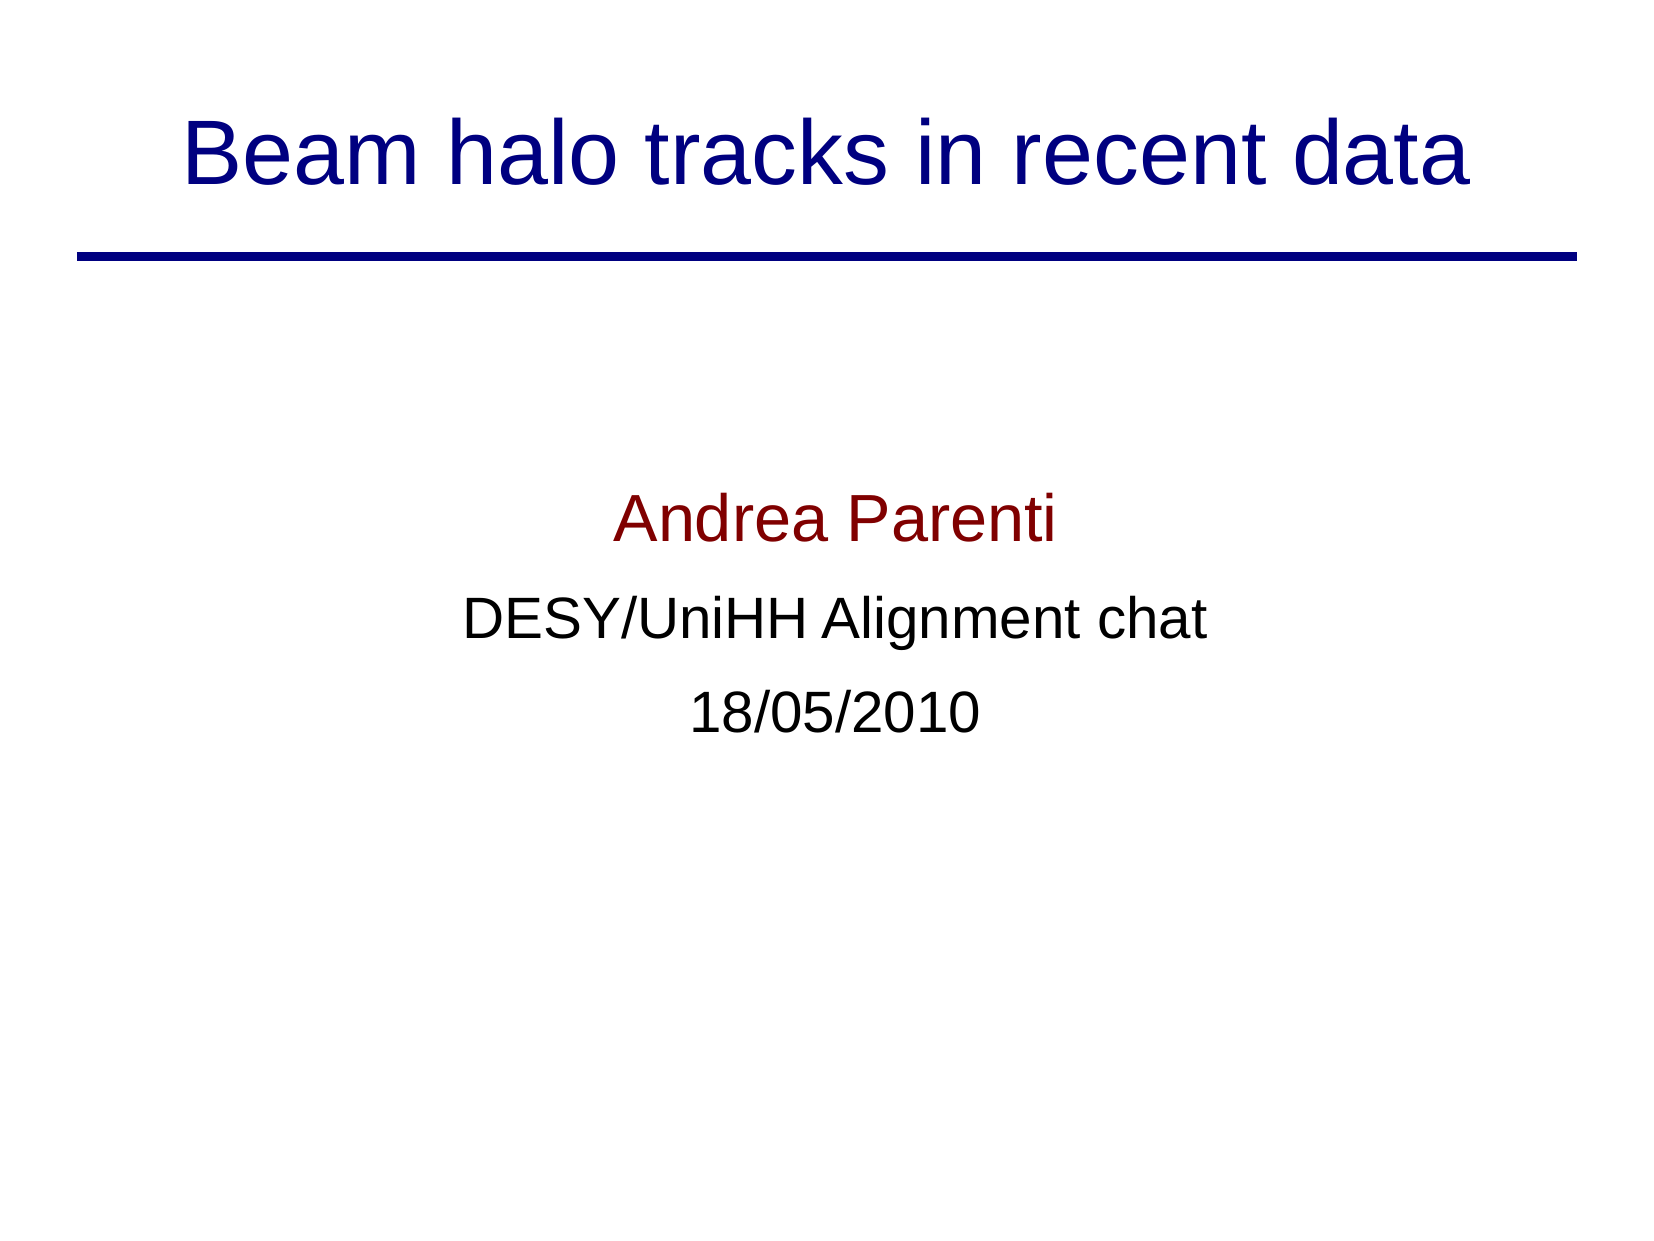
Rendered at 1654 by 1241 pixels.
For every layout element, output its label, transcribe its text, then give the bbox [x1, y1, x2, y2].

list Andrea Parenti DESY/UniHH Alignment chat 18/05/2010 [82, 272, 1571, 1077]
title Beam halo tracks in recent data [82, 56, 1571, 250]
